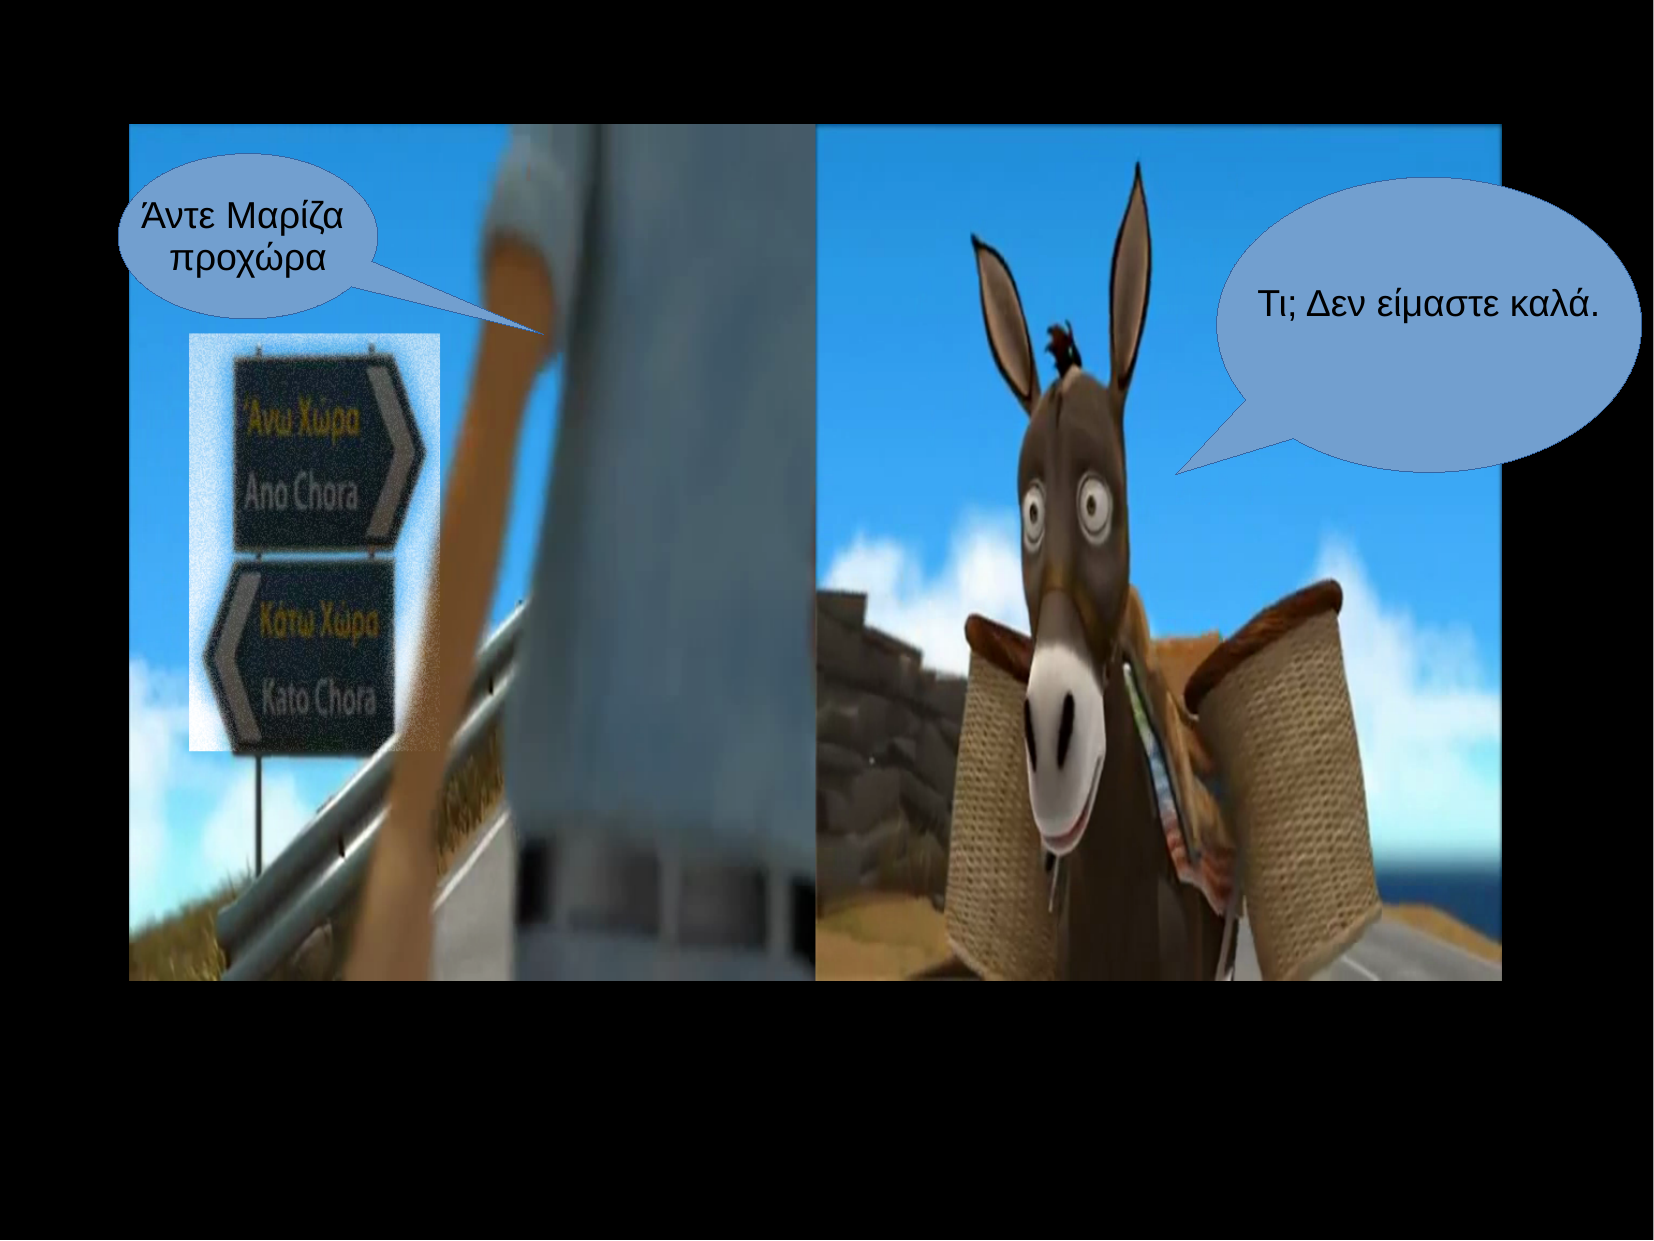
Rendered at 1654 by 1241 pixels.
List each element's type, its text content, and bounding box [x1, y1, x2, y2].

text_box Άντε Μαρίζα προχώρα [118, 153, 544, 335]
text_box Τι; Δεν είμαστε καλά. [1175, 177, 1642, 475]
picture [129, 124, 1502, 981]
